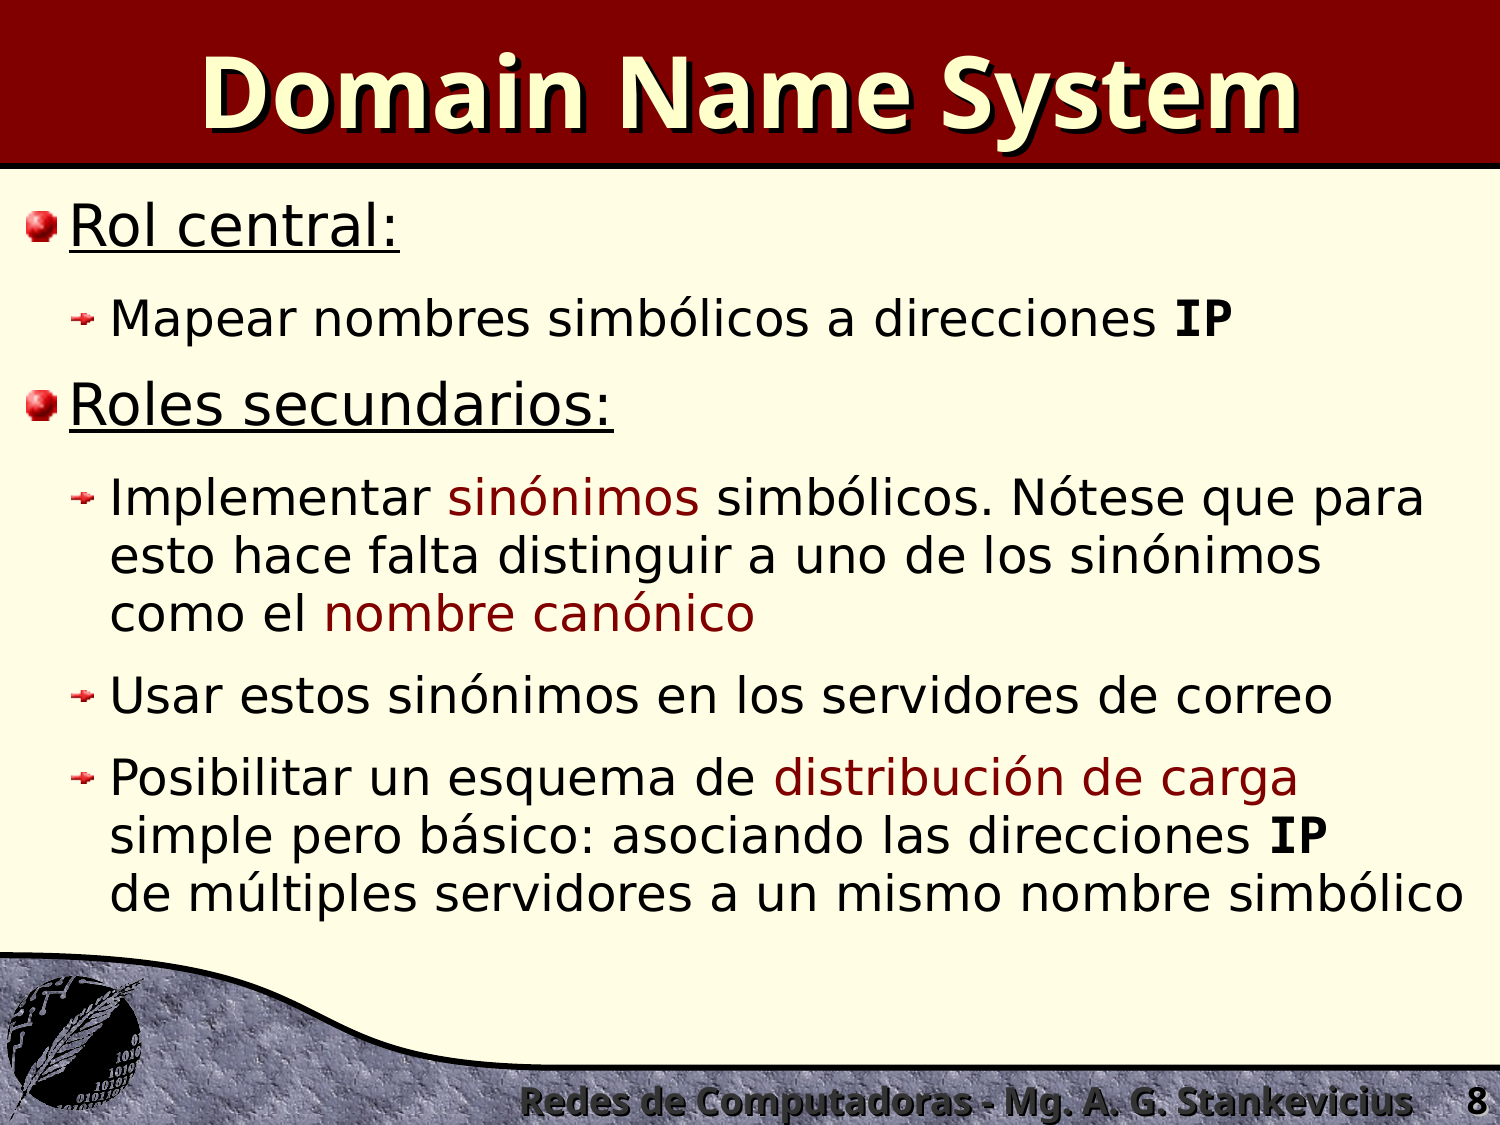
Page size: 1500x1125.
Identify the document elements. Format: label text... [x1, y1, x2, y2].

title Domain Name System [15, 5, 1485, 160]
picture [0, 959, 1500, 1125]
picture [790, 1100, 795, 1110]
picture [1047, 1100, 1054, 1110]
list Rol central: Mapear nombres simbólicos a direcciones IP Roles secundarios: Implementar sinónimos simbólicos. Nótese que para esto hace falta distinguir a uno de los sinónimos como el nombre canónico Usar estos sinónimos en los servidores de correo Posibilitar un esquema de distribución de carga simple pero básico: asociando las direcciones IP de múltiples servidores a un mismo nombre simbólico [11, 192, 1486, 924]
